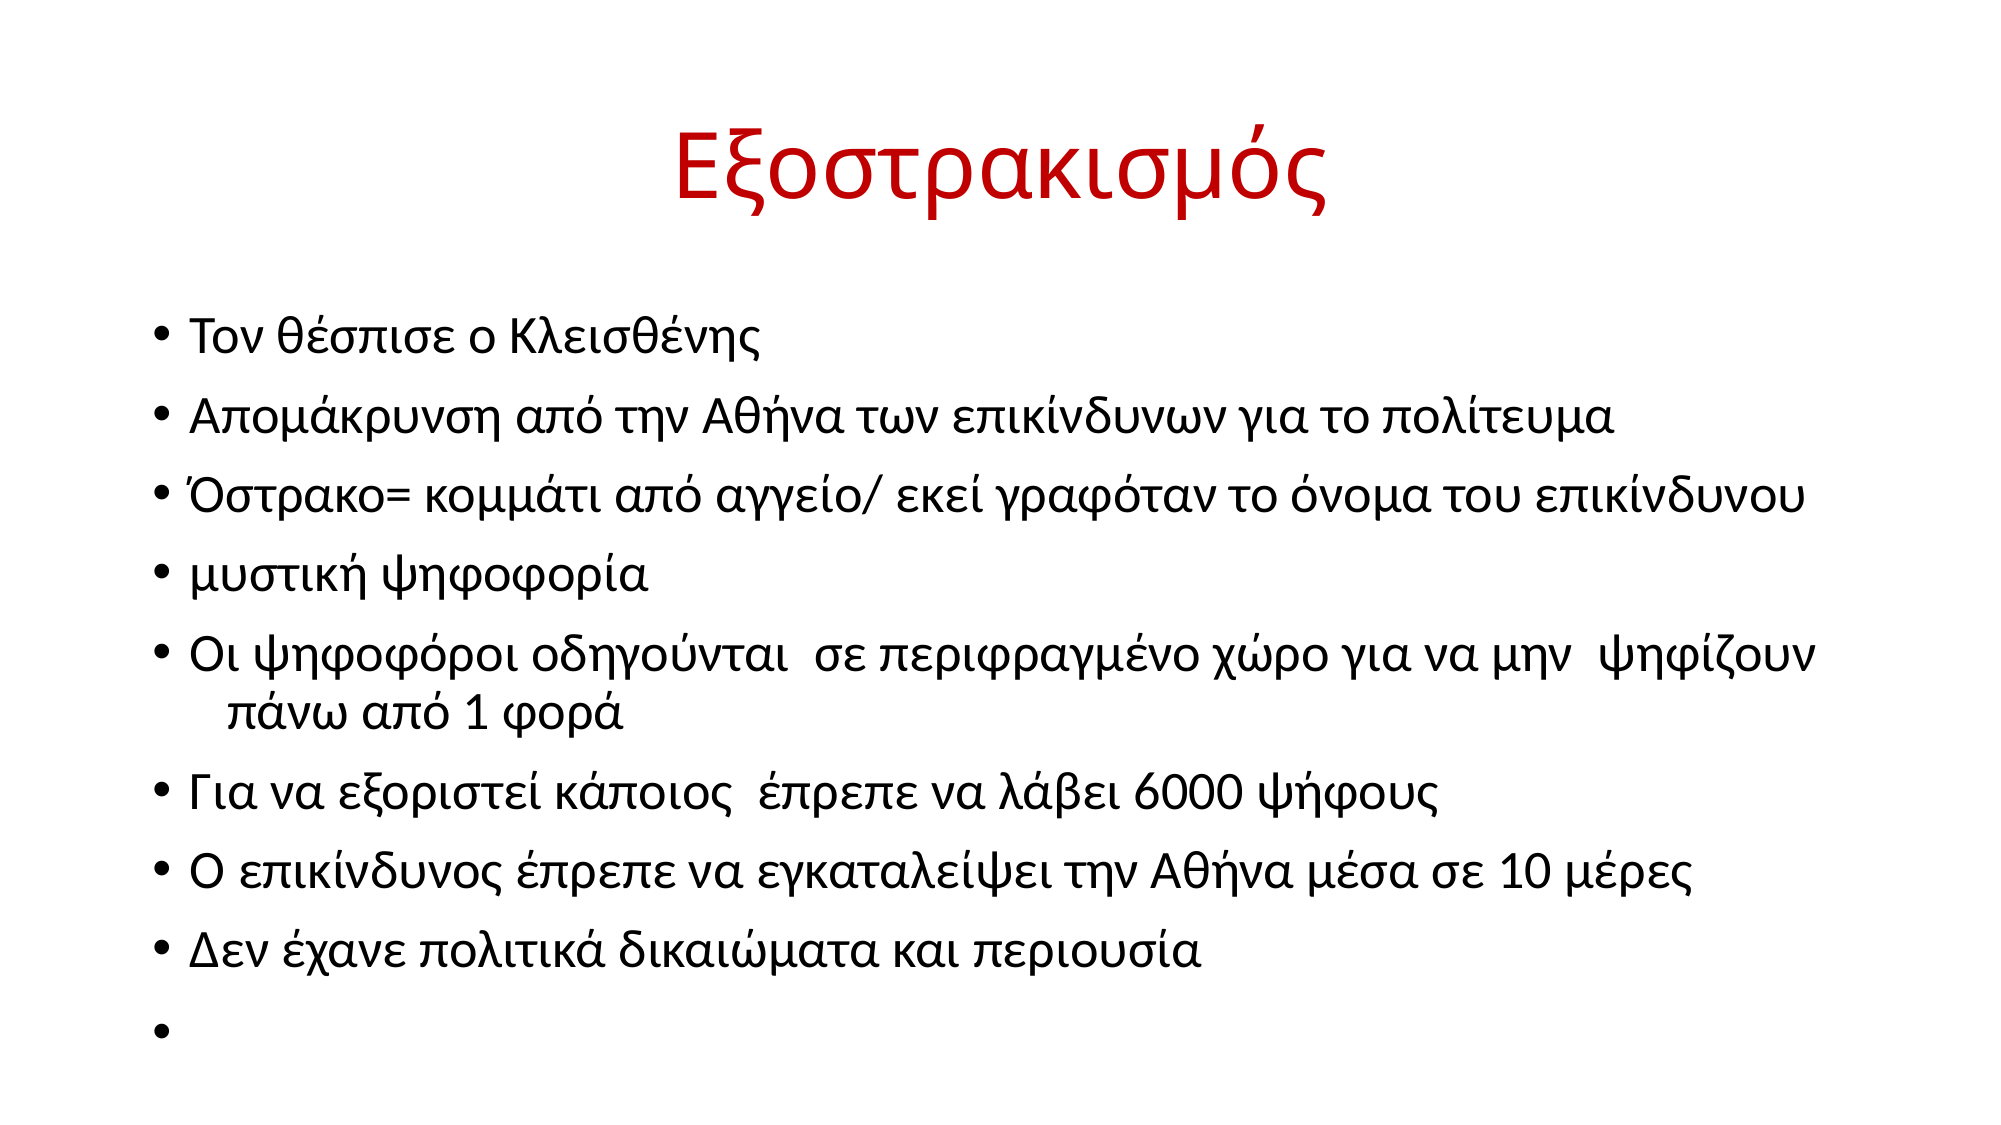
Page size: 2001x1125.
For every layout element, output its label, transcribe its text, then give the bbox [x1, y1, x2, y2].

list Τον θέσπισε ο Κλεισθένης Απομάκρυνση από την Αθήνα των επικίνδυνων για το πολίτευμα Όστρακο= κομμάτι από αγγείο/ εκεί γραφόταν το όνομα του επικίνδυνου μυστική ψηφοφορία Οι ψηφοφόροι οδηγούνται σε περιφραγμένο χώρο για να μην ψηφίζουν πάνω από 1 φορά Για να εξοριστεί κάποιος έπρεπε να λάβει 6000 ψήφους Ο επικίνδυνος έπρεπε να εγκαταλείψει την Αθήνα μέσα σε 10 μέρες Δεν έχανε πολιτικά δικαιώματα και περιουσία [137, 299, 1863, 1014]
title Εξοστρακισμός [137, 59, 1863, 278]
